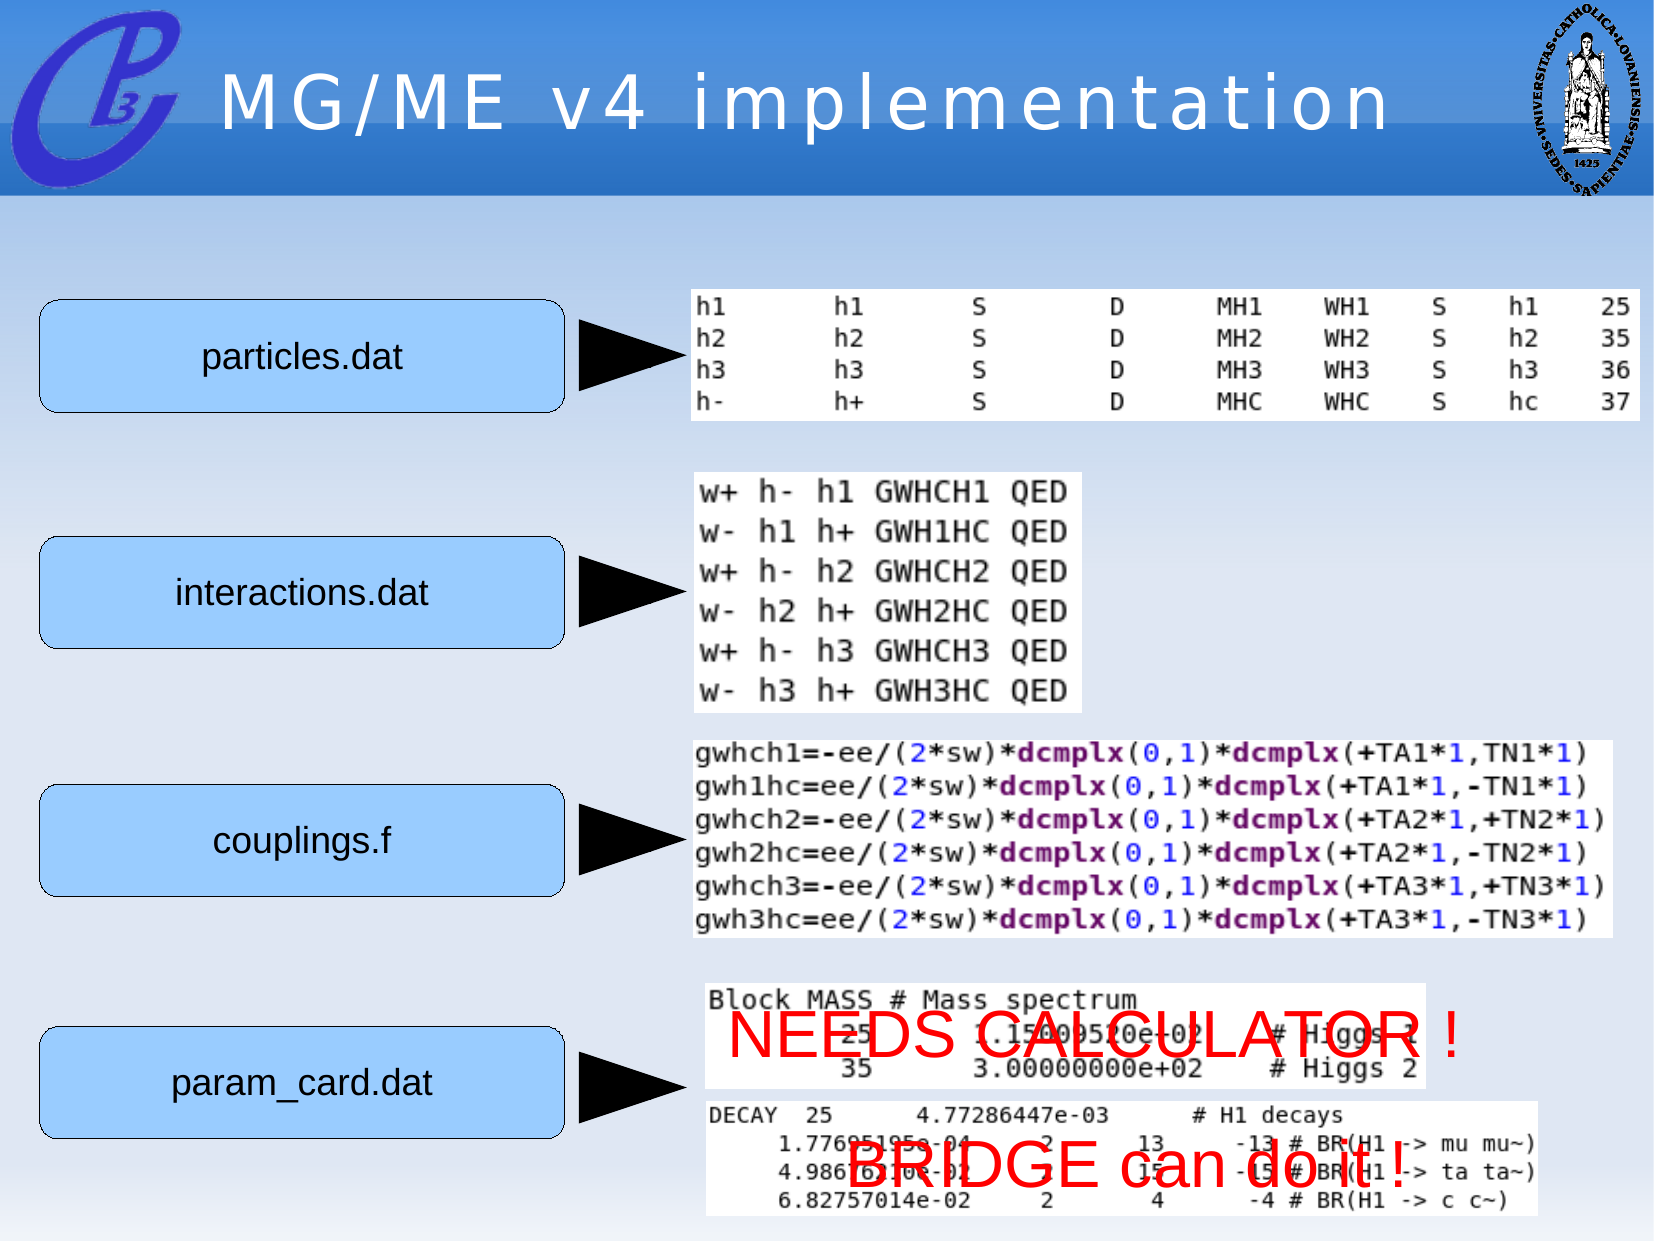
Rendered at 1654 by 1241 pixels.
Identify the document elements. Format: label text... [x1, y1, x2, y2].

text_box couplings.f [39, 784, 565, 897]
picture [0, 0, 1654, 1241]
text_box BRIDGE can do it ! [830, 1119, 1619, 1218]
text_box particles.dat [39, 299, 565, 413]
text_box NEEDS CALCULATOR ! [712, 989, 1501, 1088]
text_box interactions.dat [39, 536, 565, 649]
text_box param_card.dat [39, 1026, 565, 1139]
title MG/ME v4 implementation [218, 36, 1501, 171]
